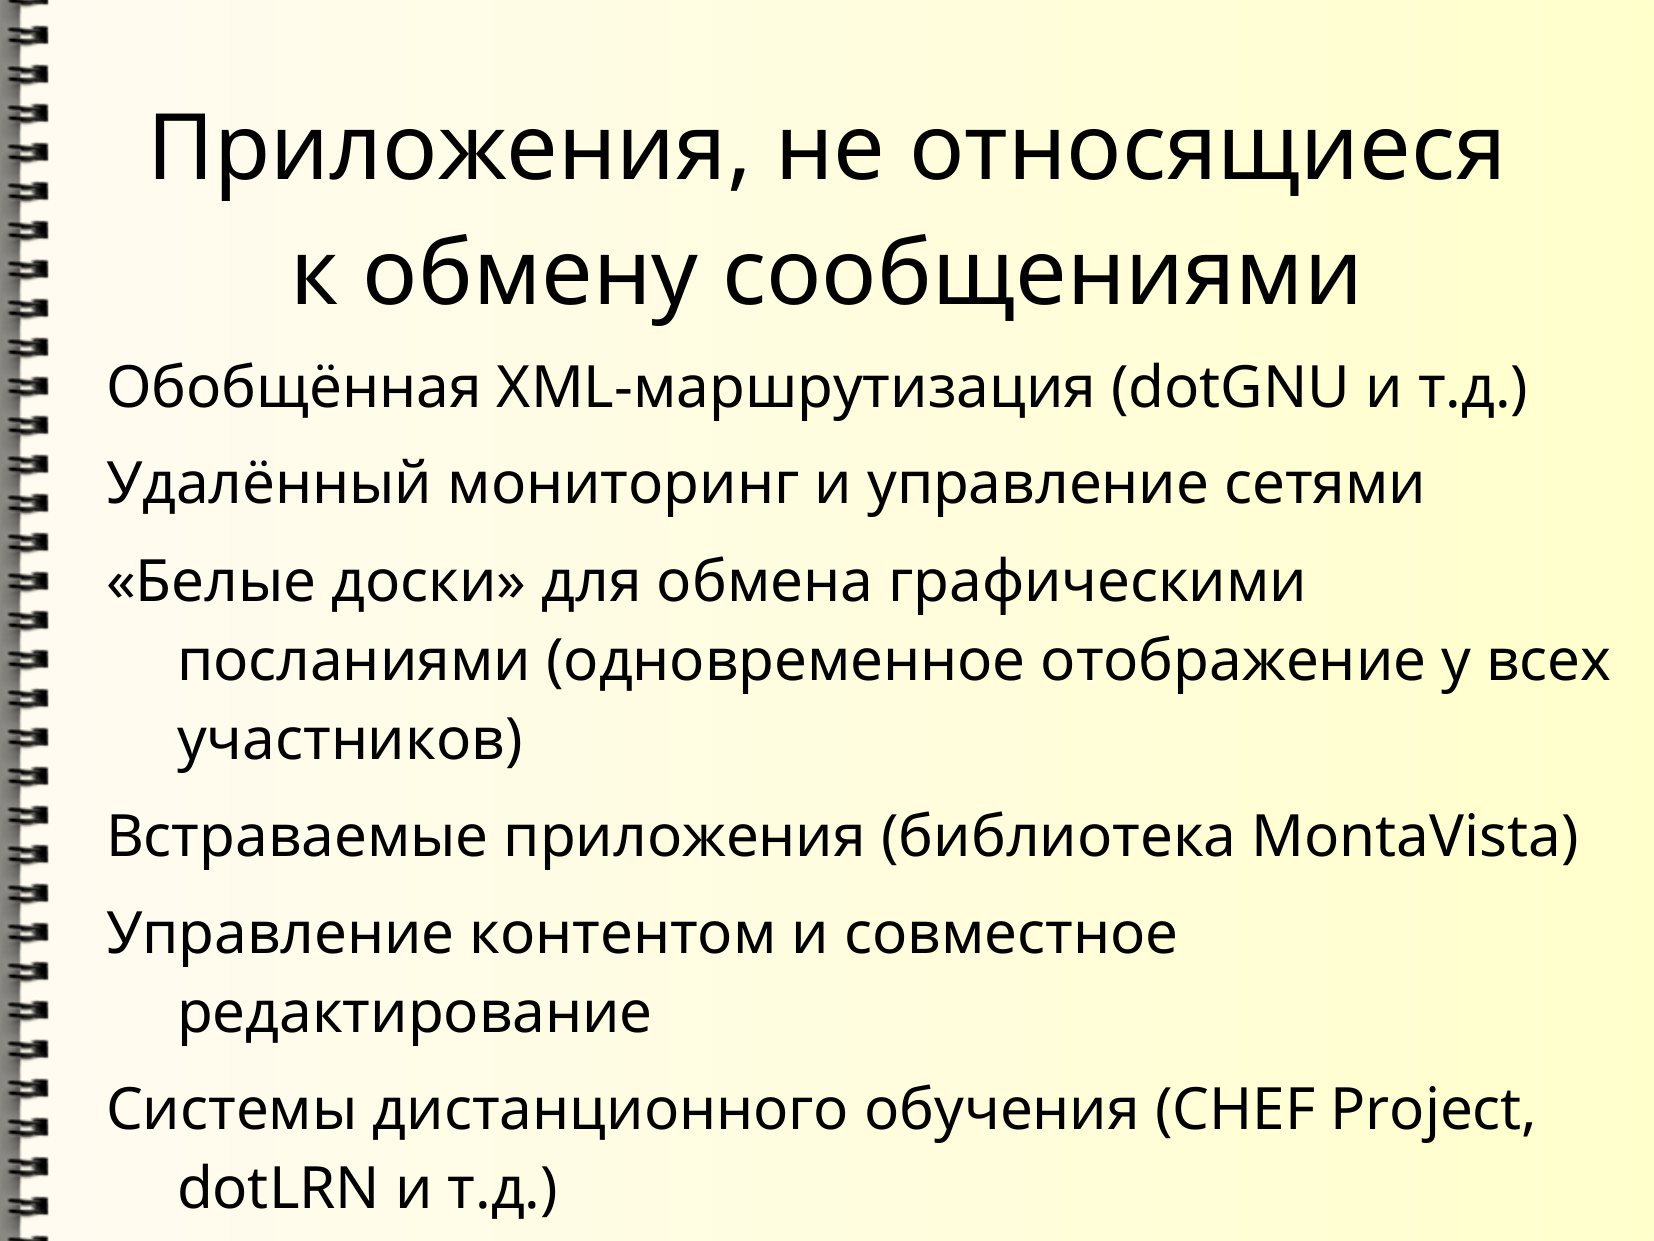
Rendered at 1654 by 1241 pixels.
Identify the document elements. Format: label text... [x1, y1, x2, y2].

list Обобщённая XML-маршрутизация (dotGNU и т.д.) Удалённый мониторинг и управление сетями «Белые доски» для обмена графическими посланиями (одновременное отображение у всех участников) Встраваемые приложения (библиотека MontaVista) Управление контентом и совместное редактирование Системы дистанционного обучения (CHEF Project, dotLRN и т.д.) [88, 344, 1625, 1156]
picture [0, 0, 1654, 1241]
title Приложения, не относящиеся к обмену сообщениями [121, 92, 1534, 321]
